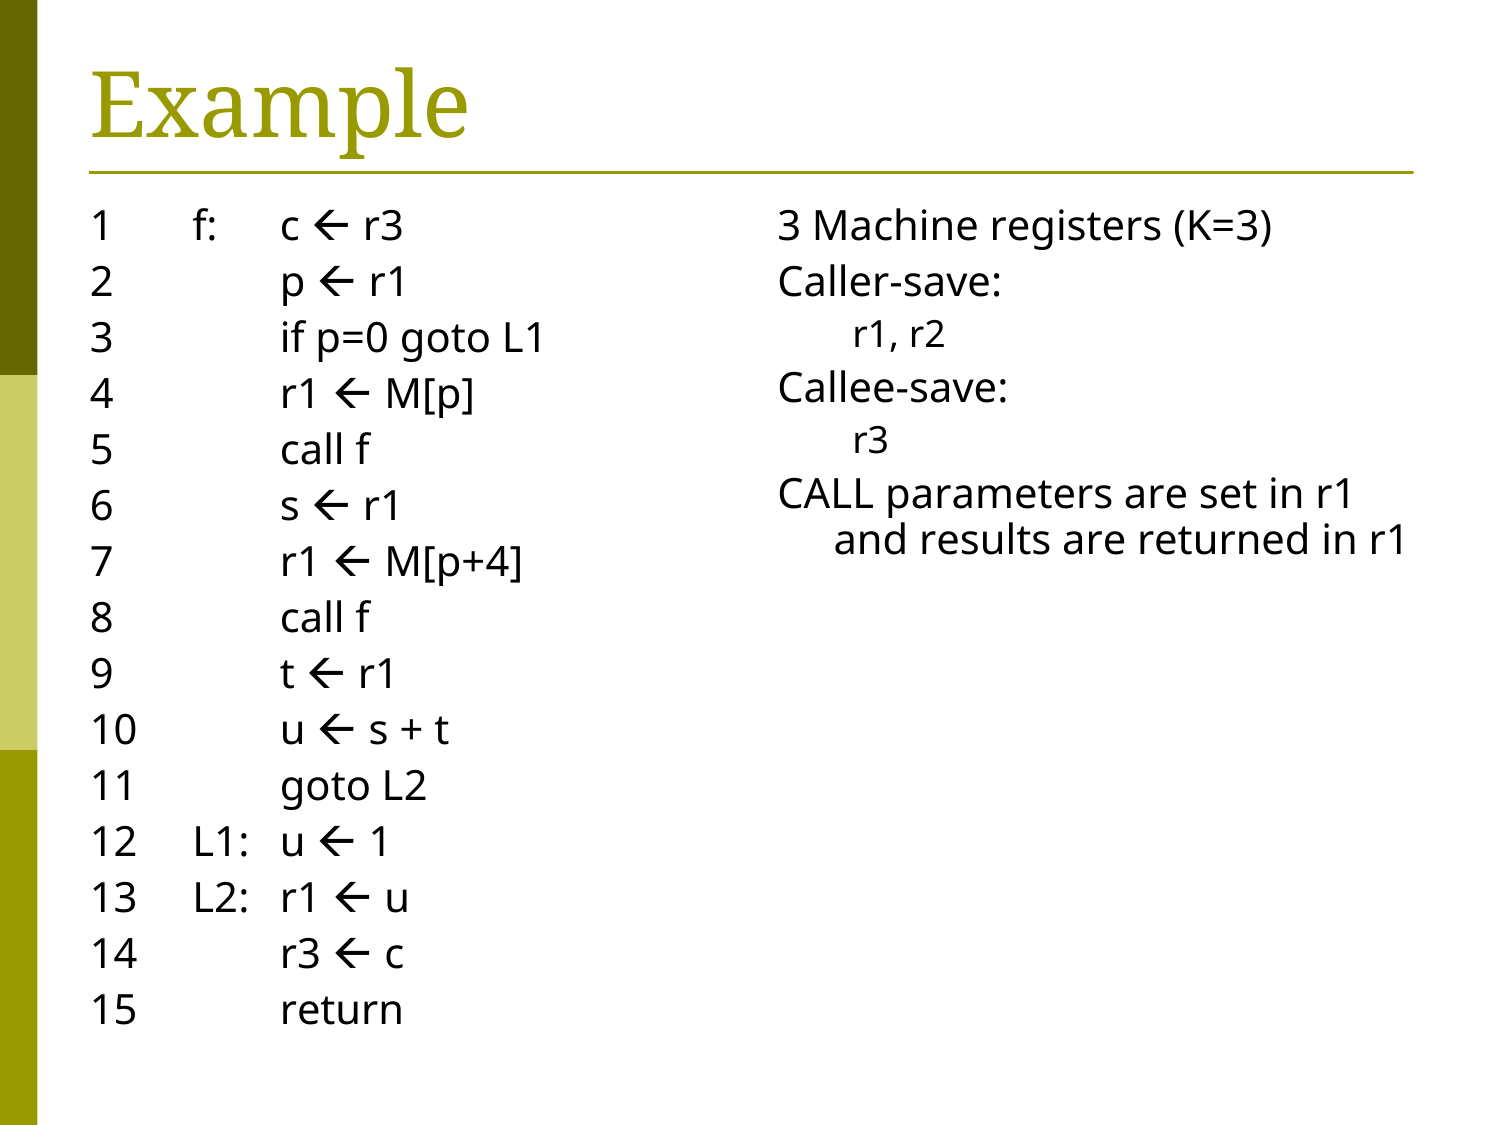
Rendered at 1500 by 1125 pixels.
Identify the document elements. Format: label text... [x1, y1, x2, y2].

list 1 f: c  r3 2 p  r1 3 if p=0 goto L1 4 r1  M[p] 5 call f 6 s  r1 7 r1  M[p+4] 8 call f 9 t  r1 10 u  s + t 11 goto L2 12 L1: u  1 13 L2: r1  u 14 r3  c 15 return [75, 196, 738, 1006]
title Example [75, 45, 1426, 173]
list 3 Machine registers (K=3) Caller-save: r1, r2 Callee-save: r3 CALL parameters are set in r1 and results are returned in r1 [762, 196, 1426, 1006]
